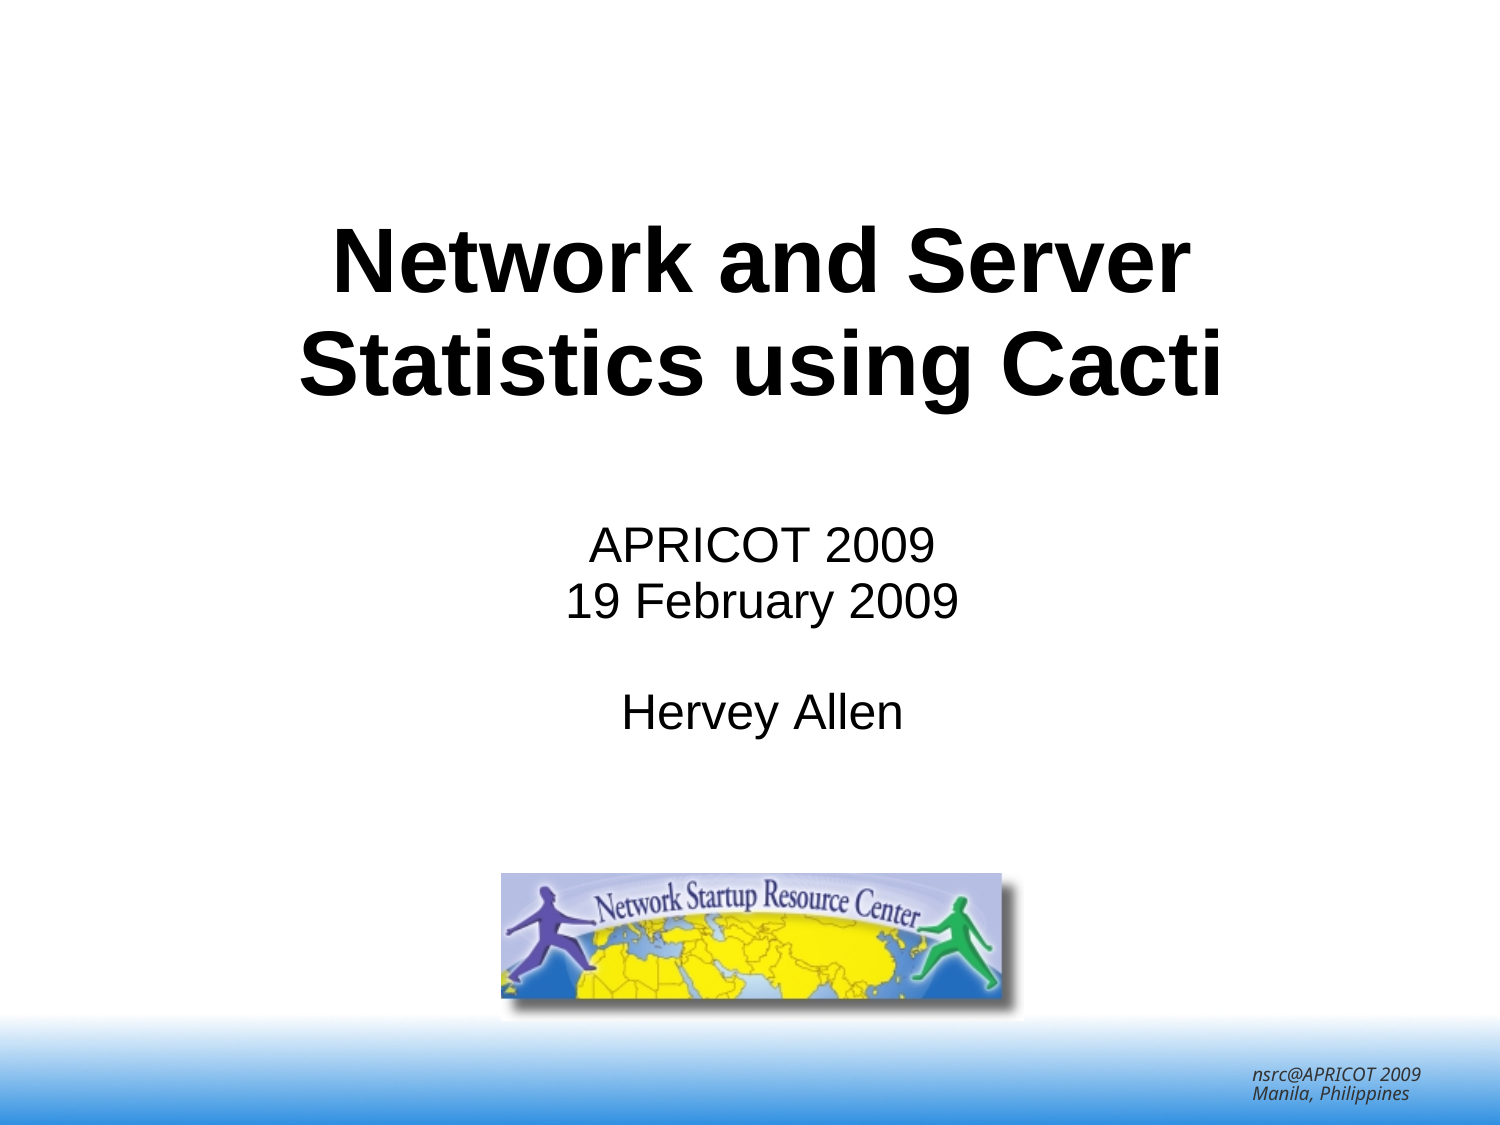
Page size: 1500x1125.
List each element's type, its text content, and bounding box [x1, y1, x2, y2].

picture [0, 873, 1500, 1125]
title Network and Server Statistics using Cacti APRICOT 2009 19 February 2009 Hervey Allen [125, 124, 1401, 826]
